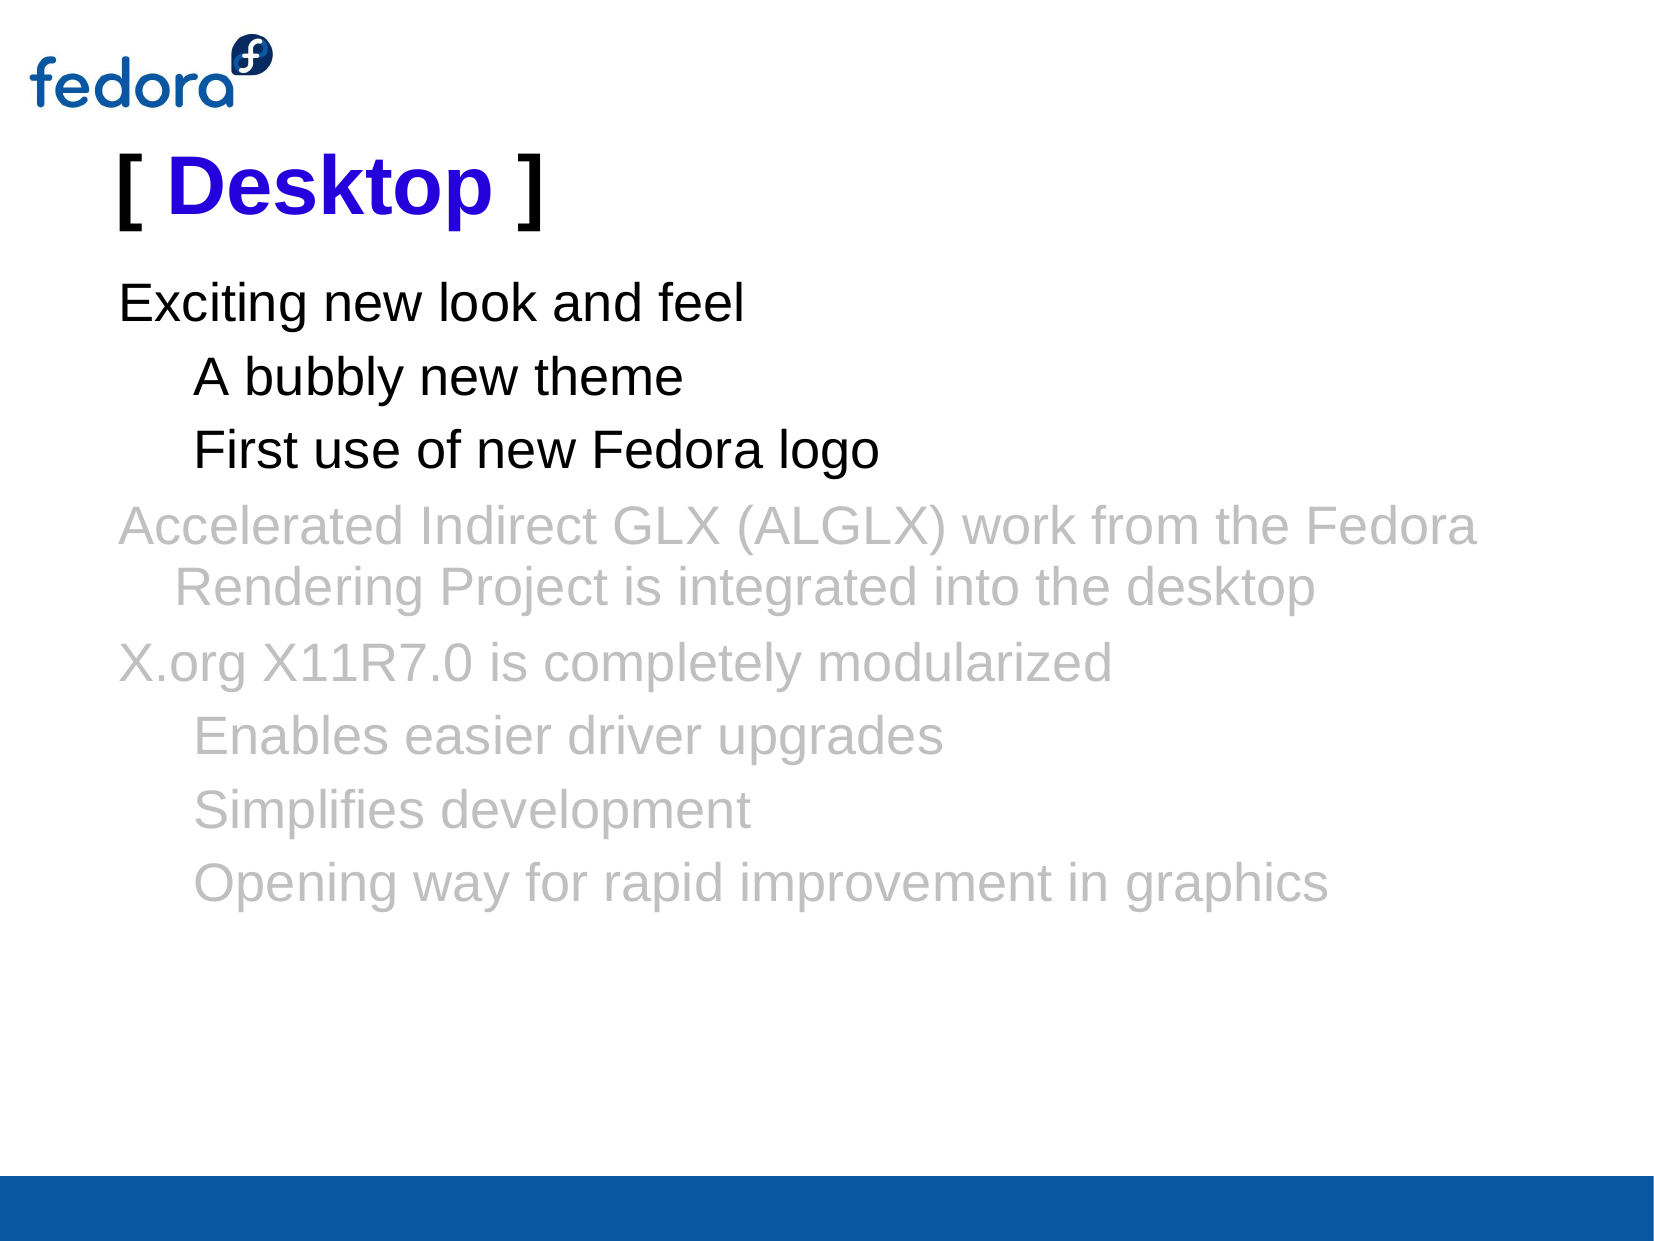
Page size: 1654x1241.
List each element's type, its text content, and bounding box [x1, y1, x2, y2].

list Exciting new look and feel A bubbly new theme First use of new Fedora logo Accelerated Indirect GLX (ALGLX) work from the Fedora Rendering Project is integrated into the desktop X.org X11R7.0 is completely modularized Enables easier driver upgrades Simplifies development Opening way for rapid improvement in graphics [118, 272, 1524, 1141]
title [ Desktop ] [115, 130, 1521, 241]
picture [22, 27, 277, 115]
picture [0, 1176, 1654, 1241]
